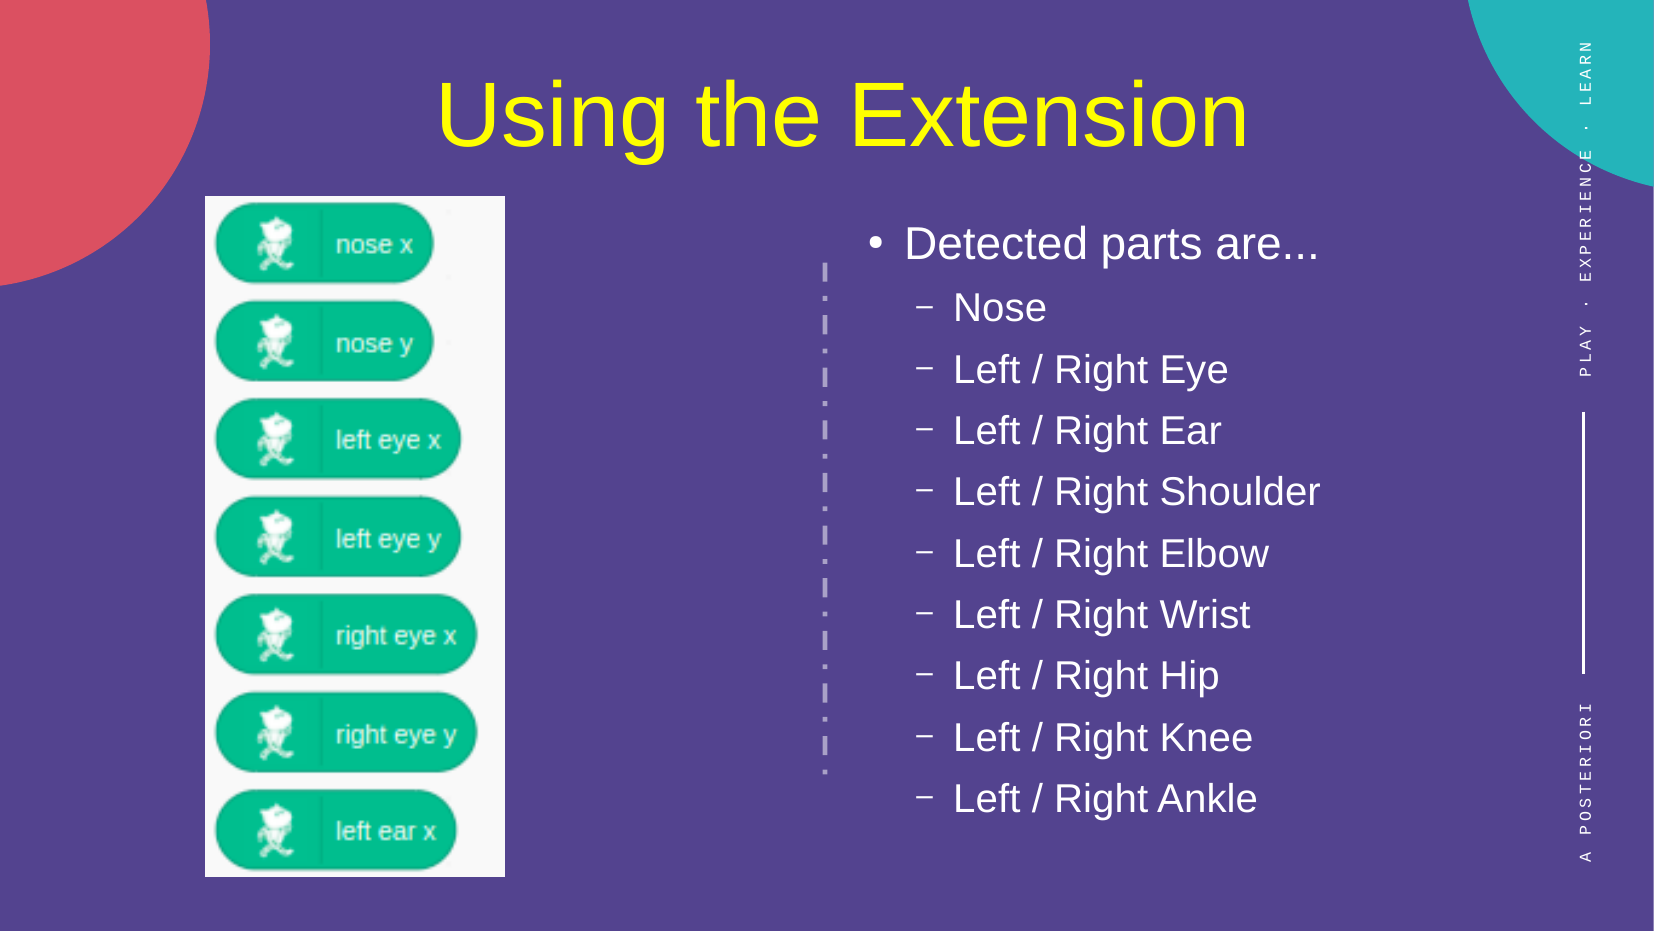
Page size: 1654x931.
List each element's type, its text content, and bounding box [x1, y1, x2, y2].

picture [205, 196, 505, 878]
title Using the Extension [187, 37, 1501, 193]
list Detected parts are... Nose Left / Right Eye Left / Right Ear Left / Right Shoulder Left / Right Elbow Left / Right Wrist Left / Right Hip Left / Right Knee Left / Right Ankle [855, 217, 1544, 826]
